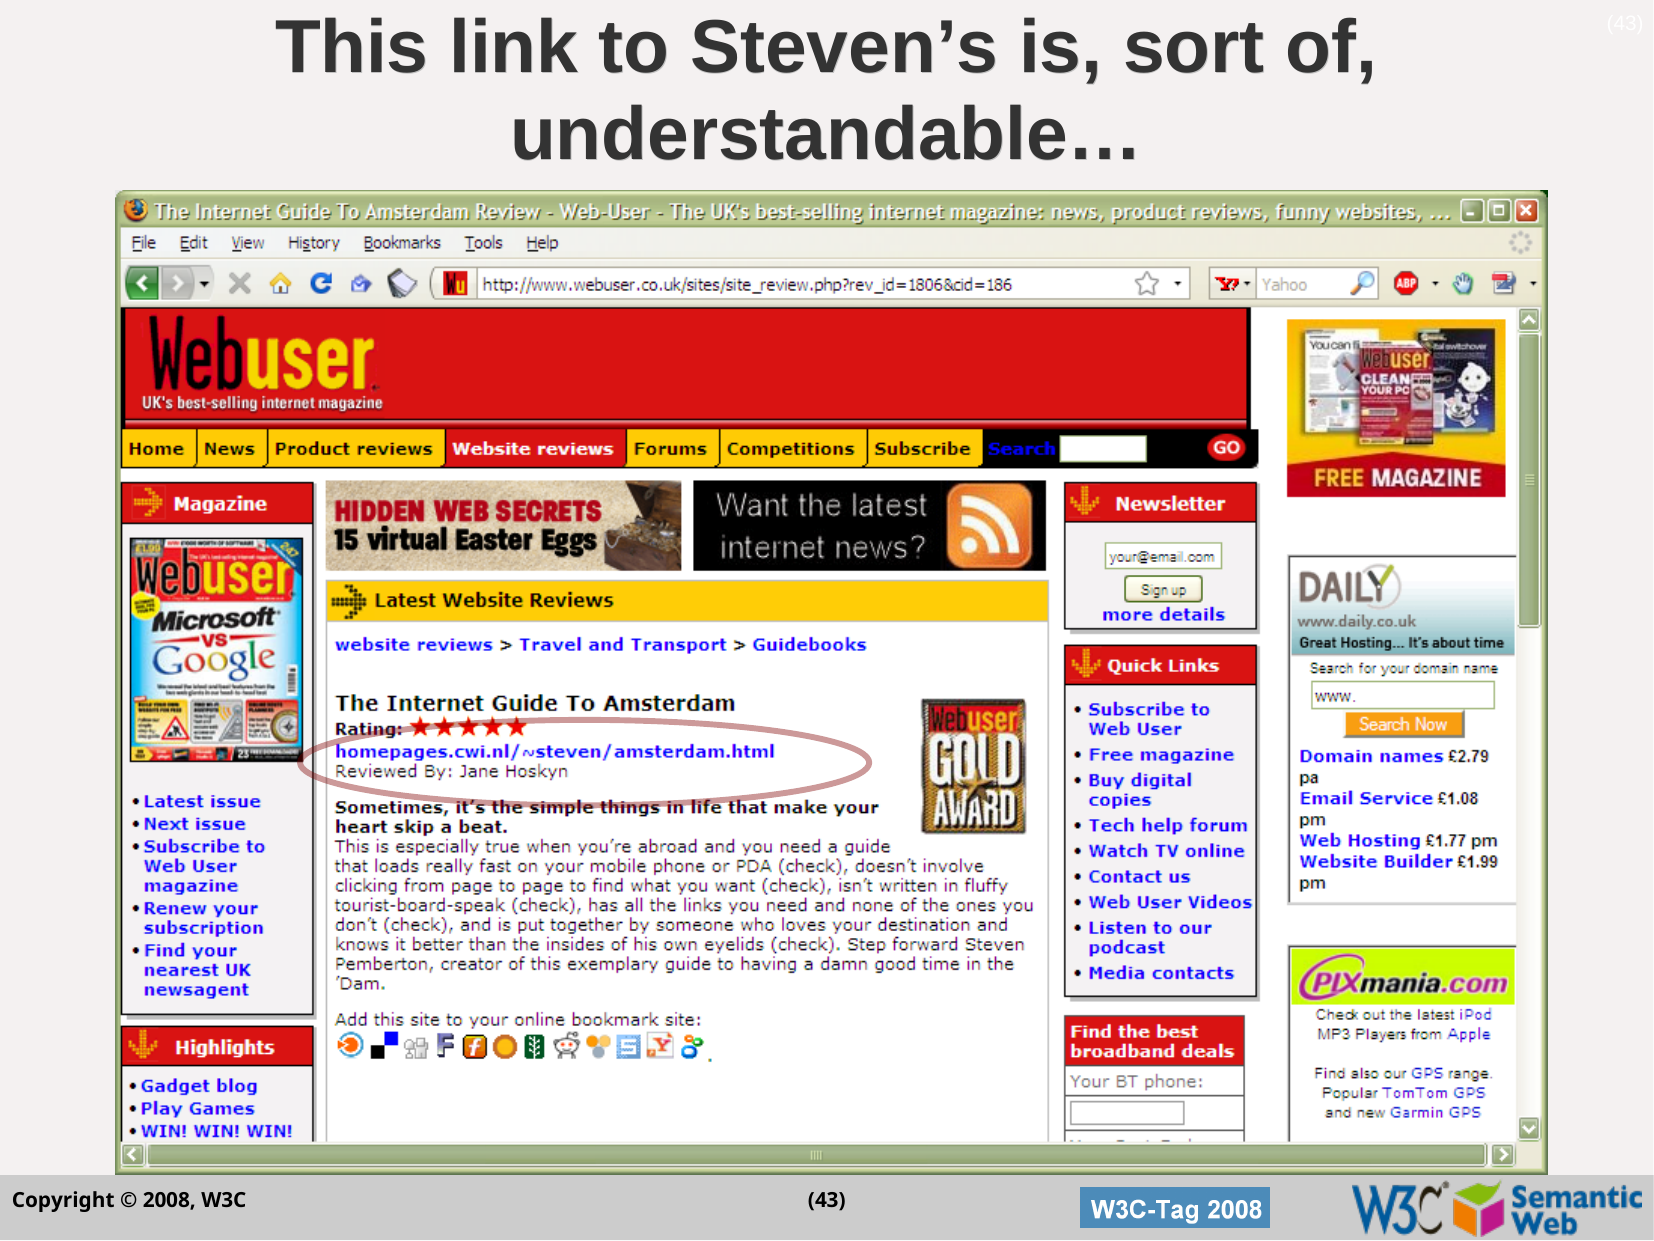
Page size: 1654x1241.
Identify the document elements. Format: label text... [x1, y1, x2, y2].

picture [1080, 1187, 1270, 1228]
title This link to Steven’s is, sort of, understandable… [0, 2, 1654, 175]
picture [115, 190, 1548, 1175]
picture [1352, 1178, 1642, 1237]
